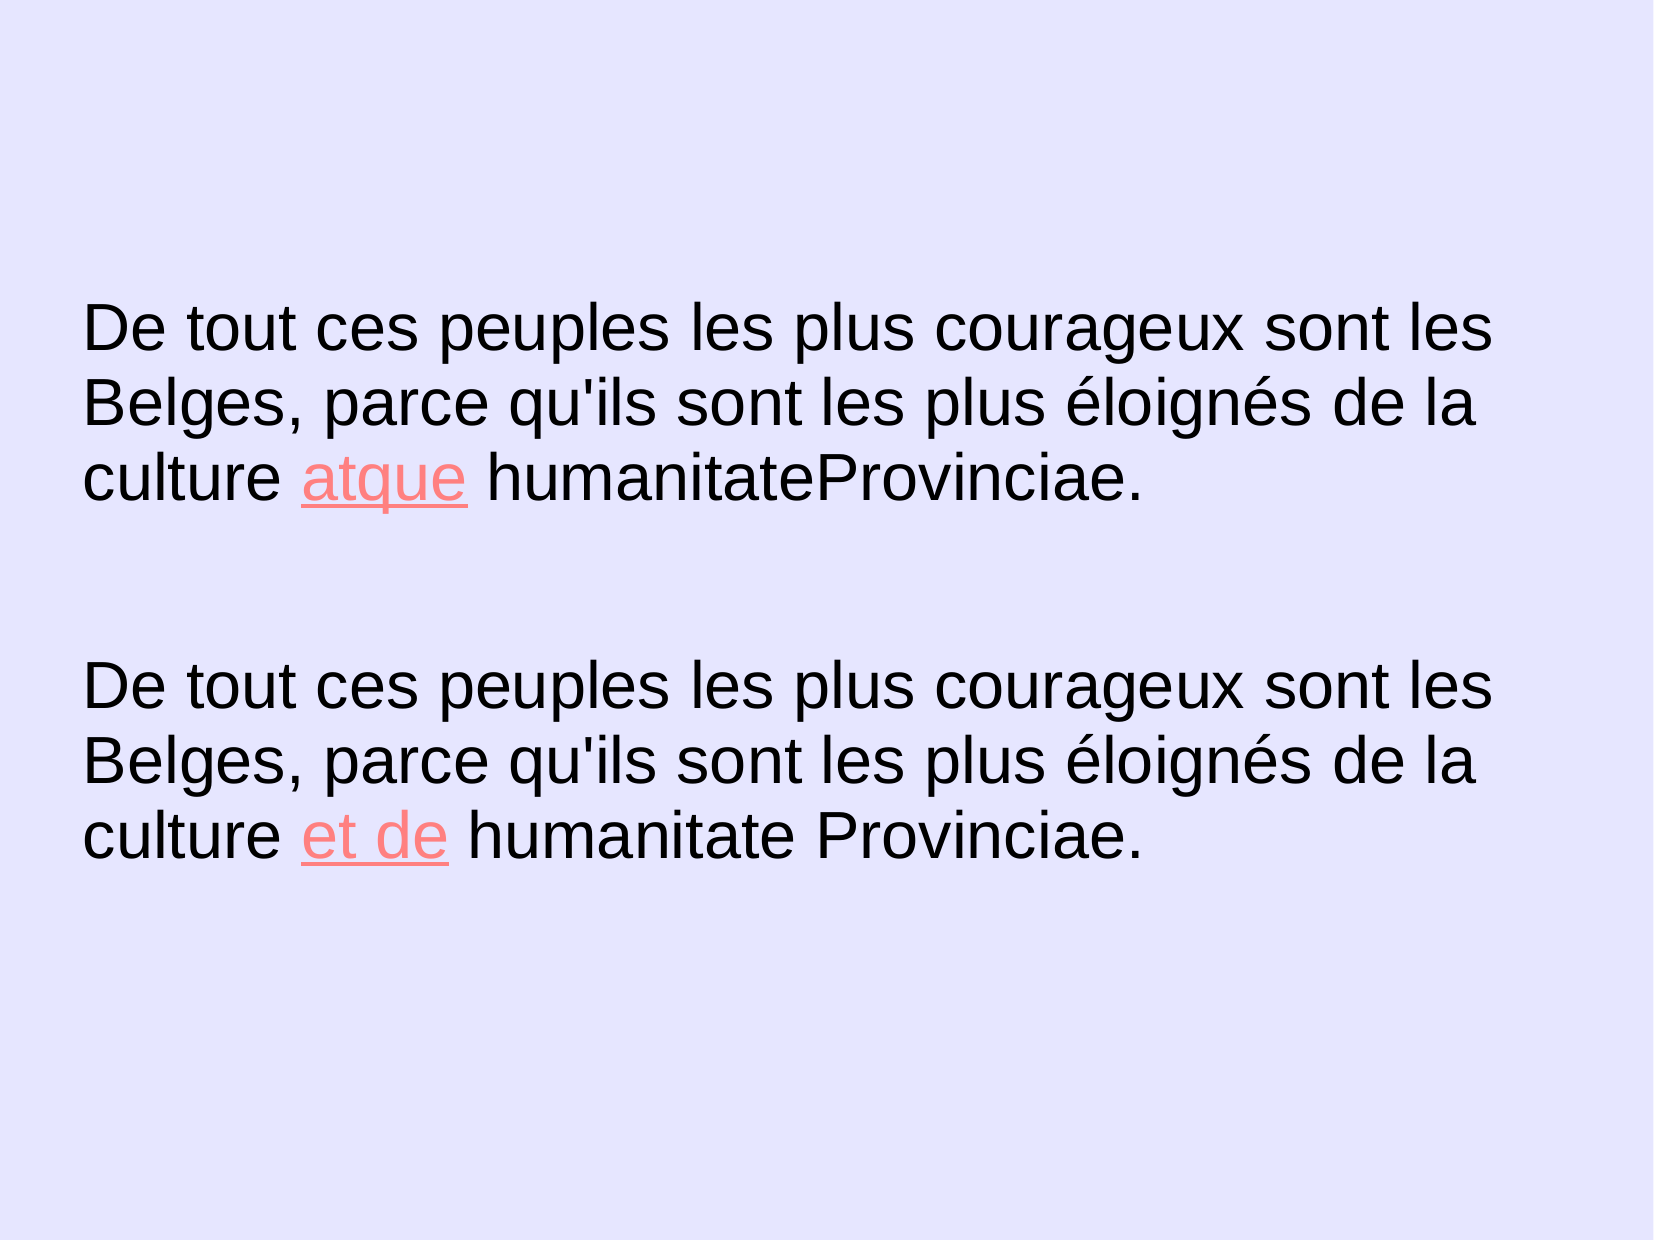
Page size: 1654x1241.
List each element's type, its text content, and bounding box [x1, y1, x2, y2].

list De tout ces peuples les plus courageux sont les Belges, parce qu'ils sont les plus éloignés de la culture atque humanitateProvinciae. De tout ces peuples les plus courageux sont les Belges, parce qu'ils sont les plus éloignés de la culture et de humanitate Provinciae. [82, 290, 1571, 1109]
